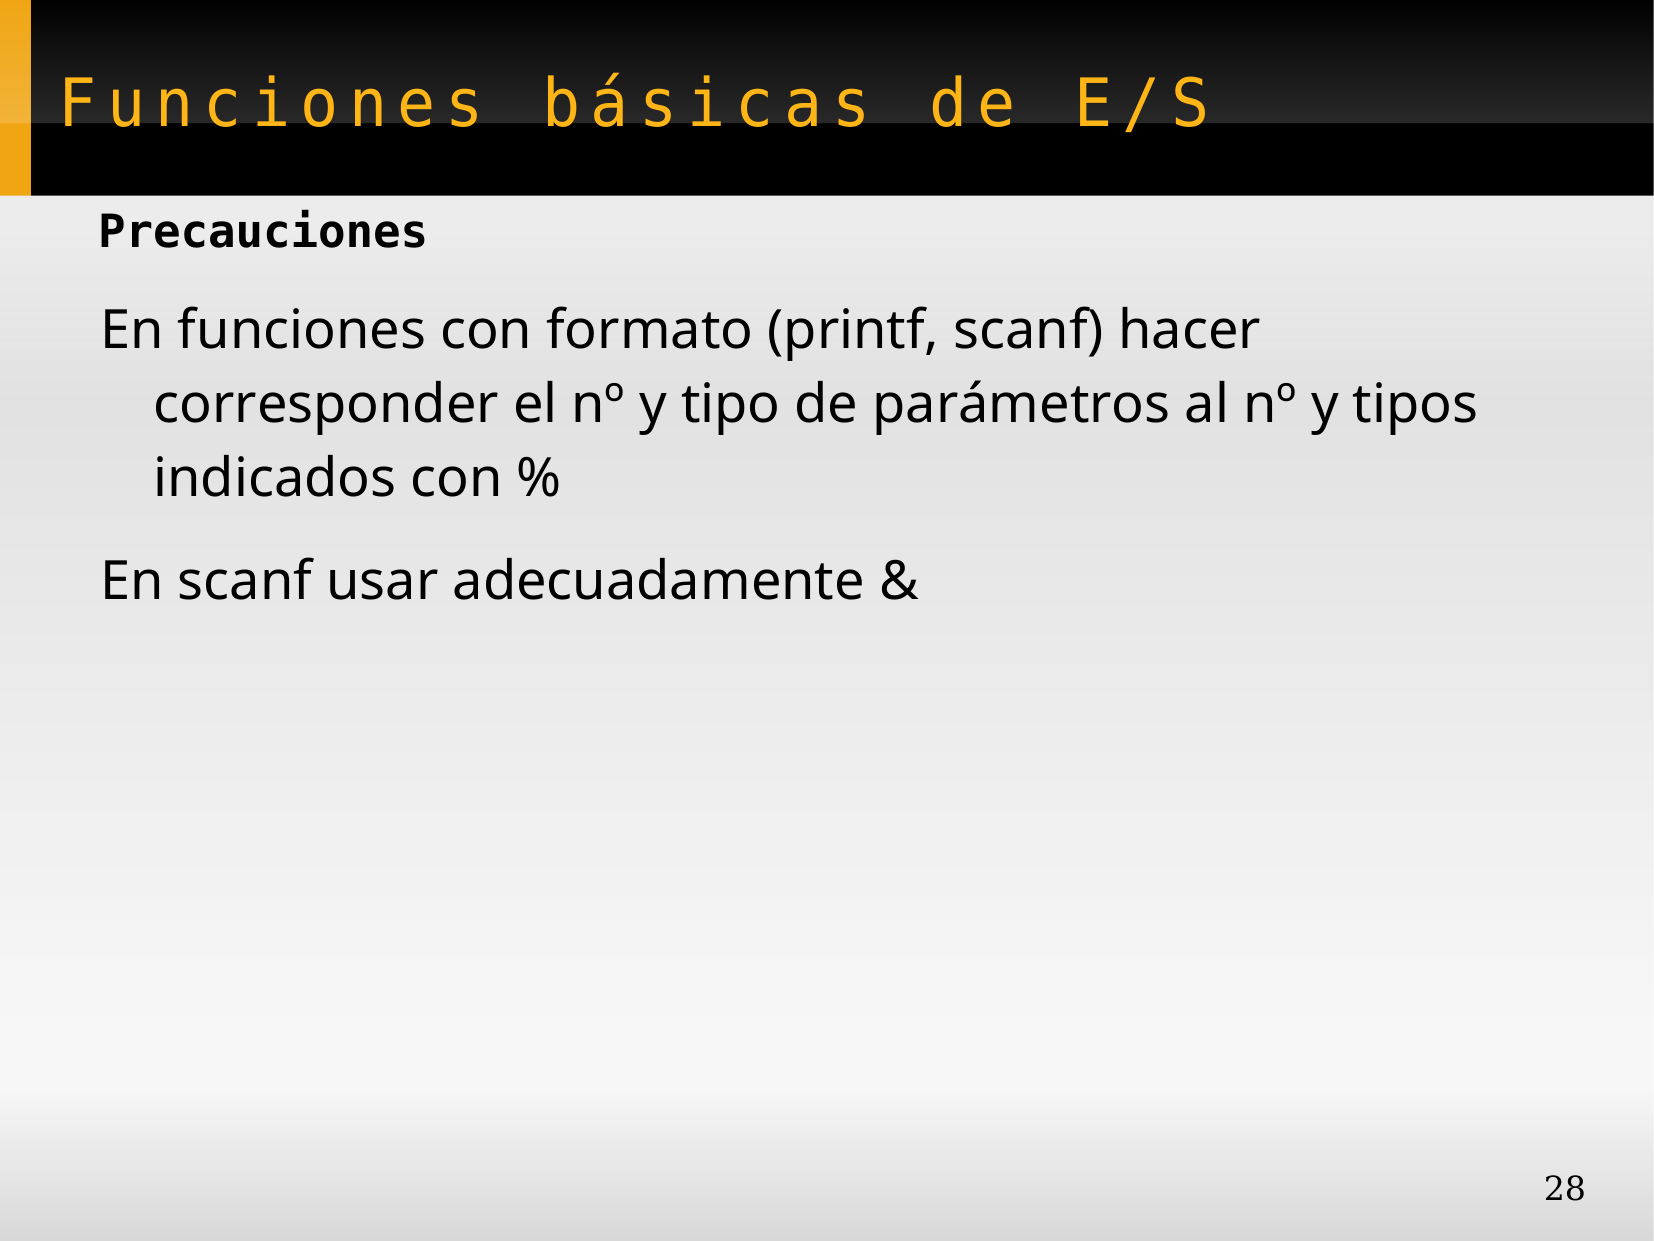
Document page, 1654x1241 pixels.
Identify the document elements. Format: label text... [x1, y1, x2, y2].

list En funciones con formato (printf, scanf) hacer corresponder el nº y tipo de parámetros al nº y tipos indicados con % En scanf usar adecuadamente & [82, 290, 1571, 1109]
text_box Precauciones [83, 197, 443, 266]
picture [0, 0, 1654, 1241]
title Funciones básicas de E/S [59, 29, 1506, 178]
